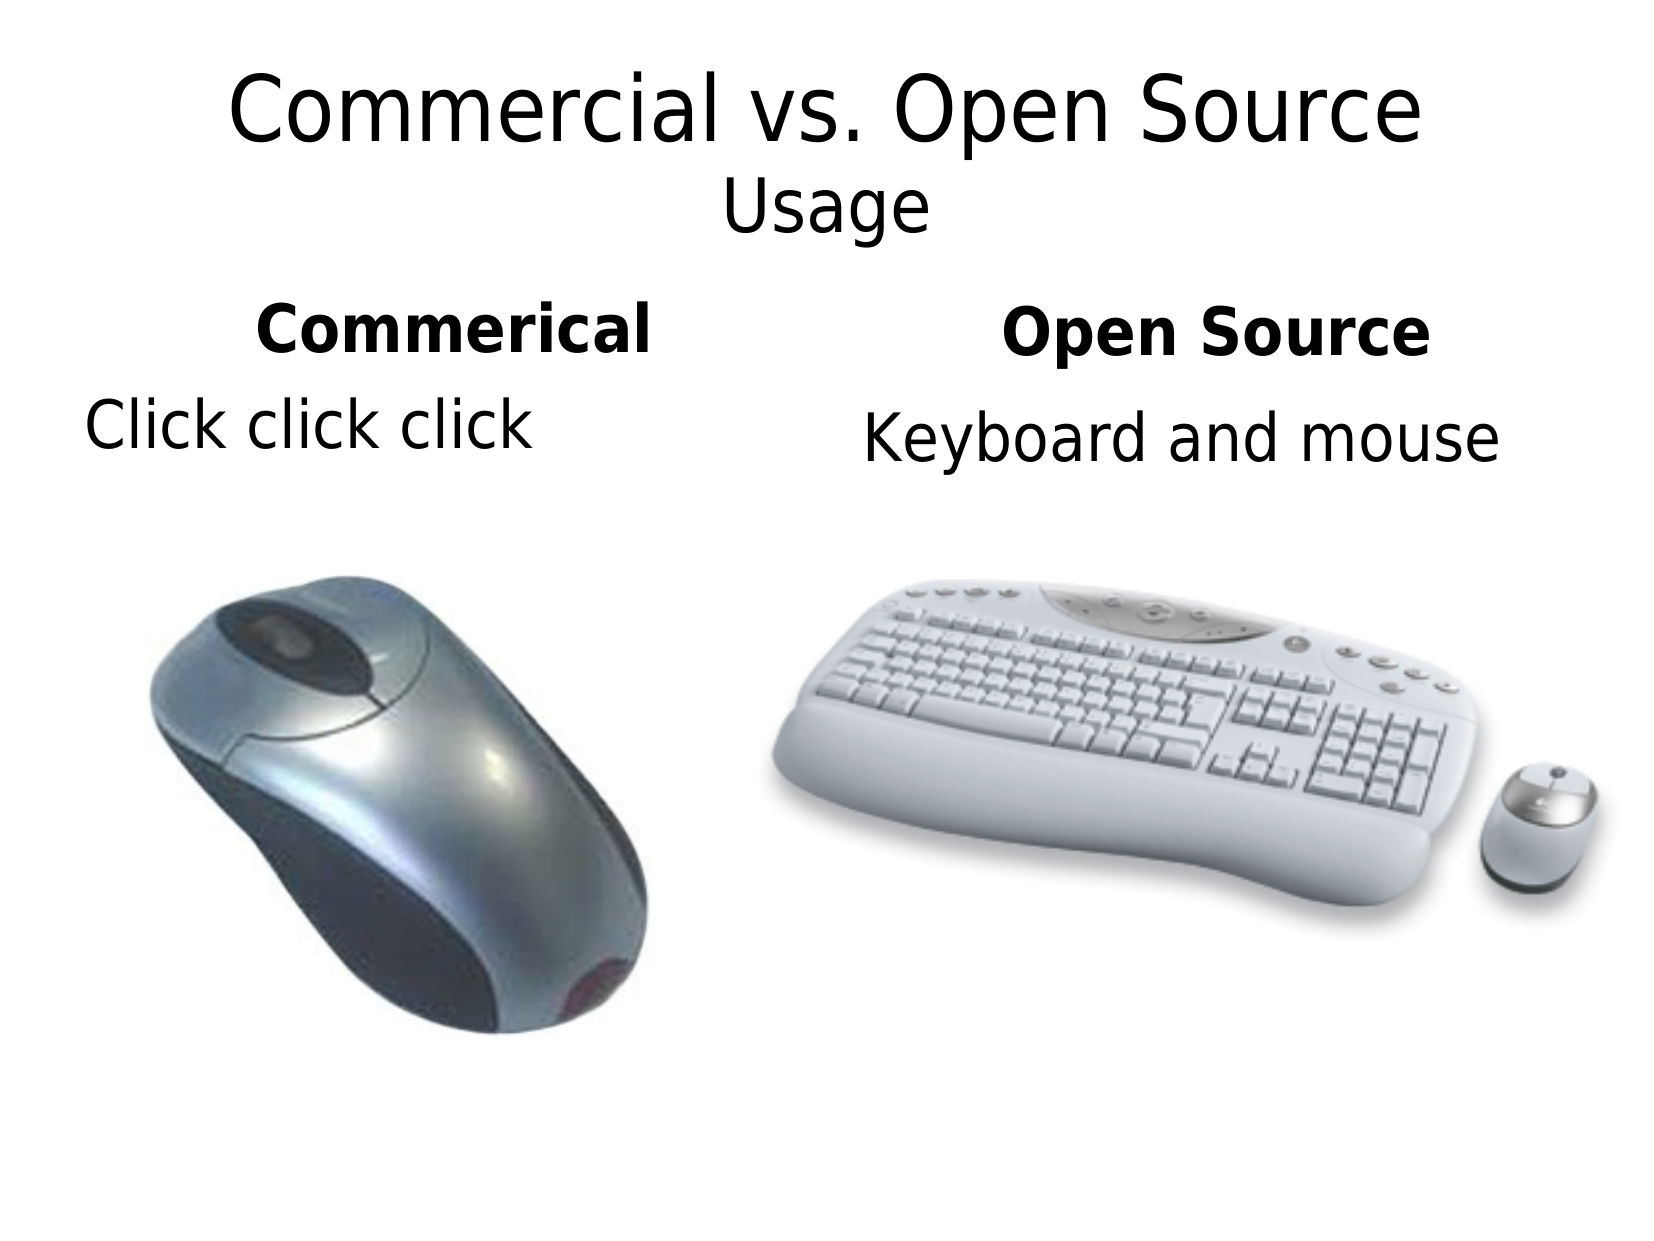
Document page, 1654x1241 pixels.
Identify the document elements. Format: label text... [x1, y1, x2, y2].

list Click click click [66, 386, 793, 1205]
picture [793, 579, 1619, 943]
list Commerical [82, 290, 809, 388]
list Open Source [845, 293, 1572, 395]
title Commercial vs. Open Source Usage [82, 49, 1571, 257]
list Keyboard and mouse [845, 399, 1572, 520]
